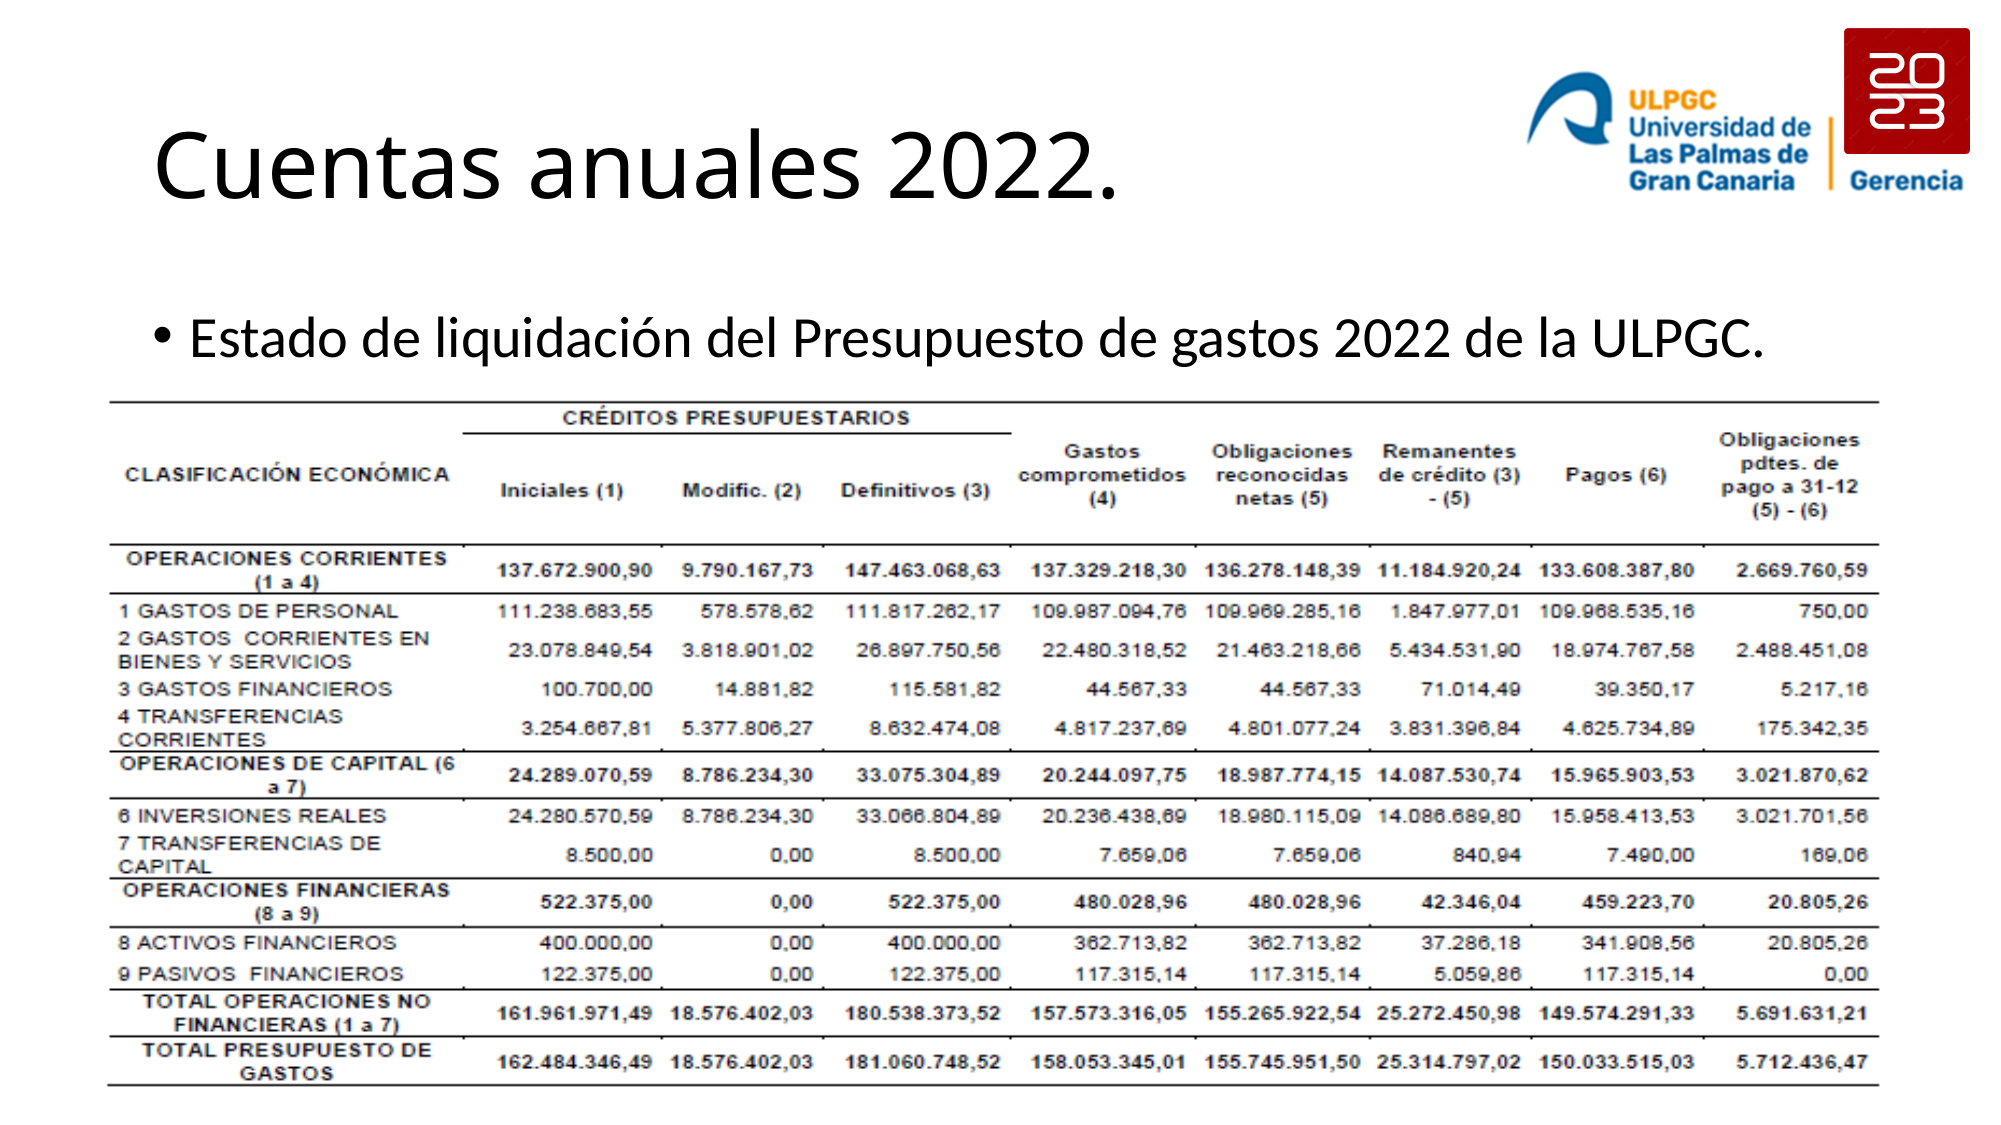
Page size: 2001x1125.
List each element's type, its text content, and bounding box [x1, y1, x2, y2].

list Estado de liquidación del Presupuesto de gastos 2022 de la ULPGC. [137, 299, 1863, 390]
picture [80, 390, 1910, 1108]
picture [1493, 24, 2000, 232]
title Cuentas anuales 2022. [137, 59, 1863, 278]
